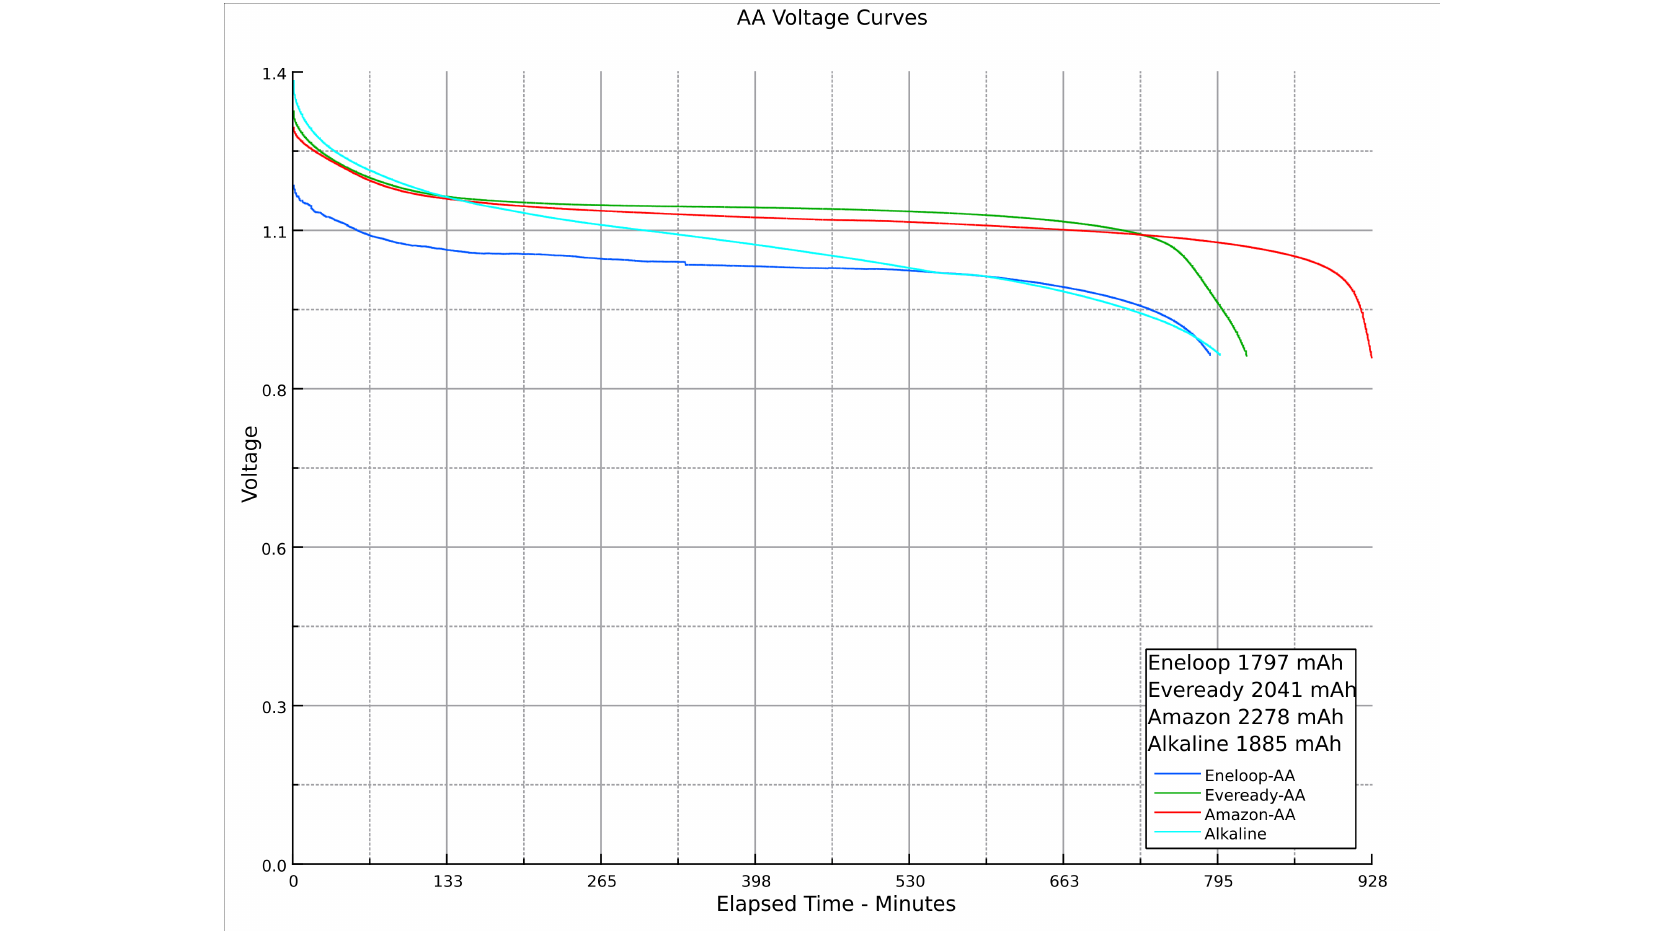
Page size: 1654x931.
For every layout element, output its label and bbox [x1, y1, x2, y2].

picture [224, 3, 1440, 931]
